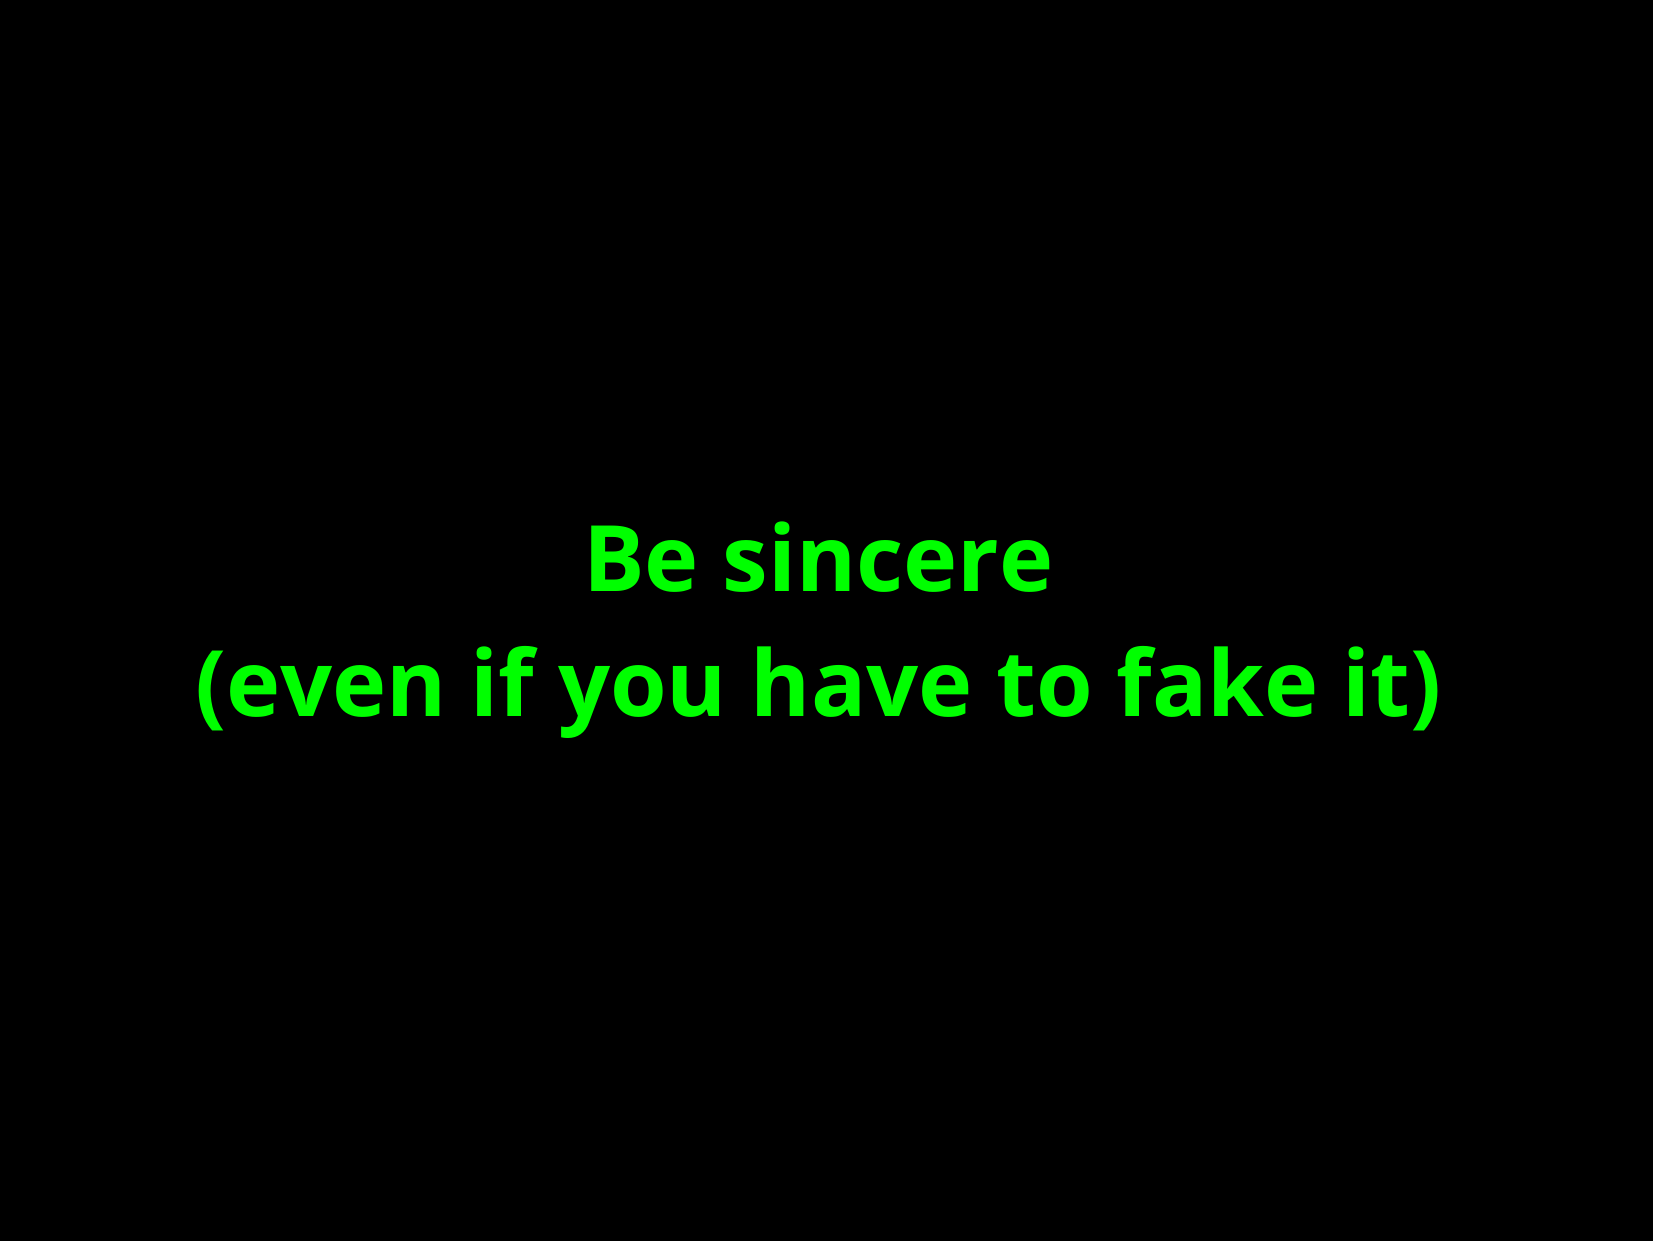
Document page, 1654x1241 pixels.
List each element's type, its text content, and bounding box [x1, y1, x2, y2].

title Be sincere (even if you have to fake it) [75, 75, 1563, 1163]
